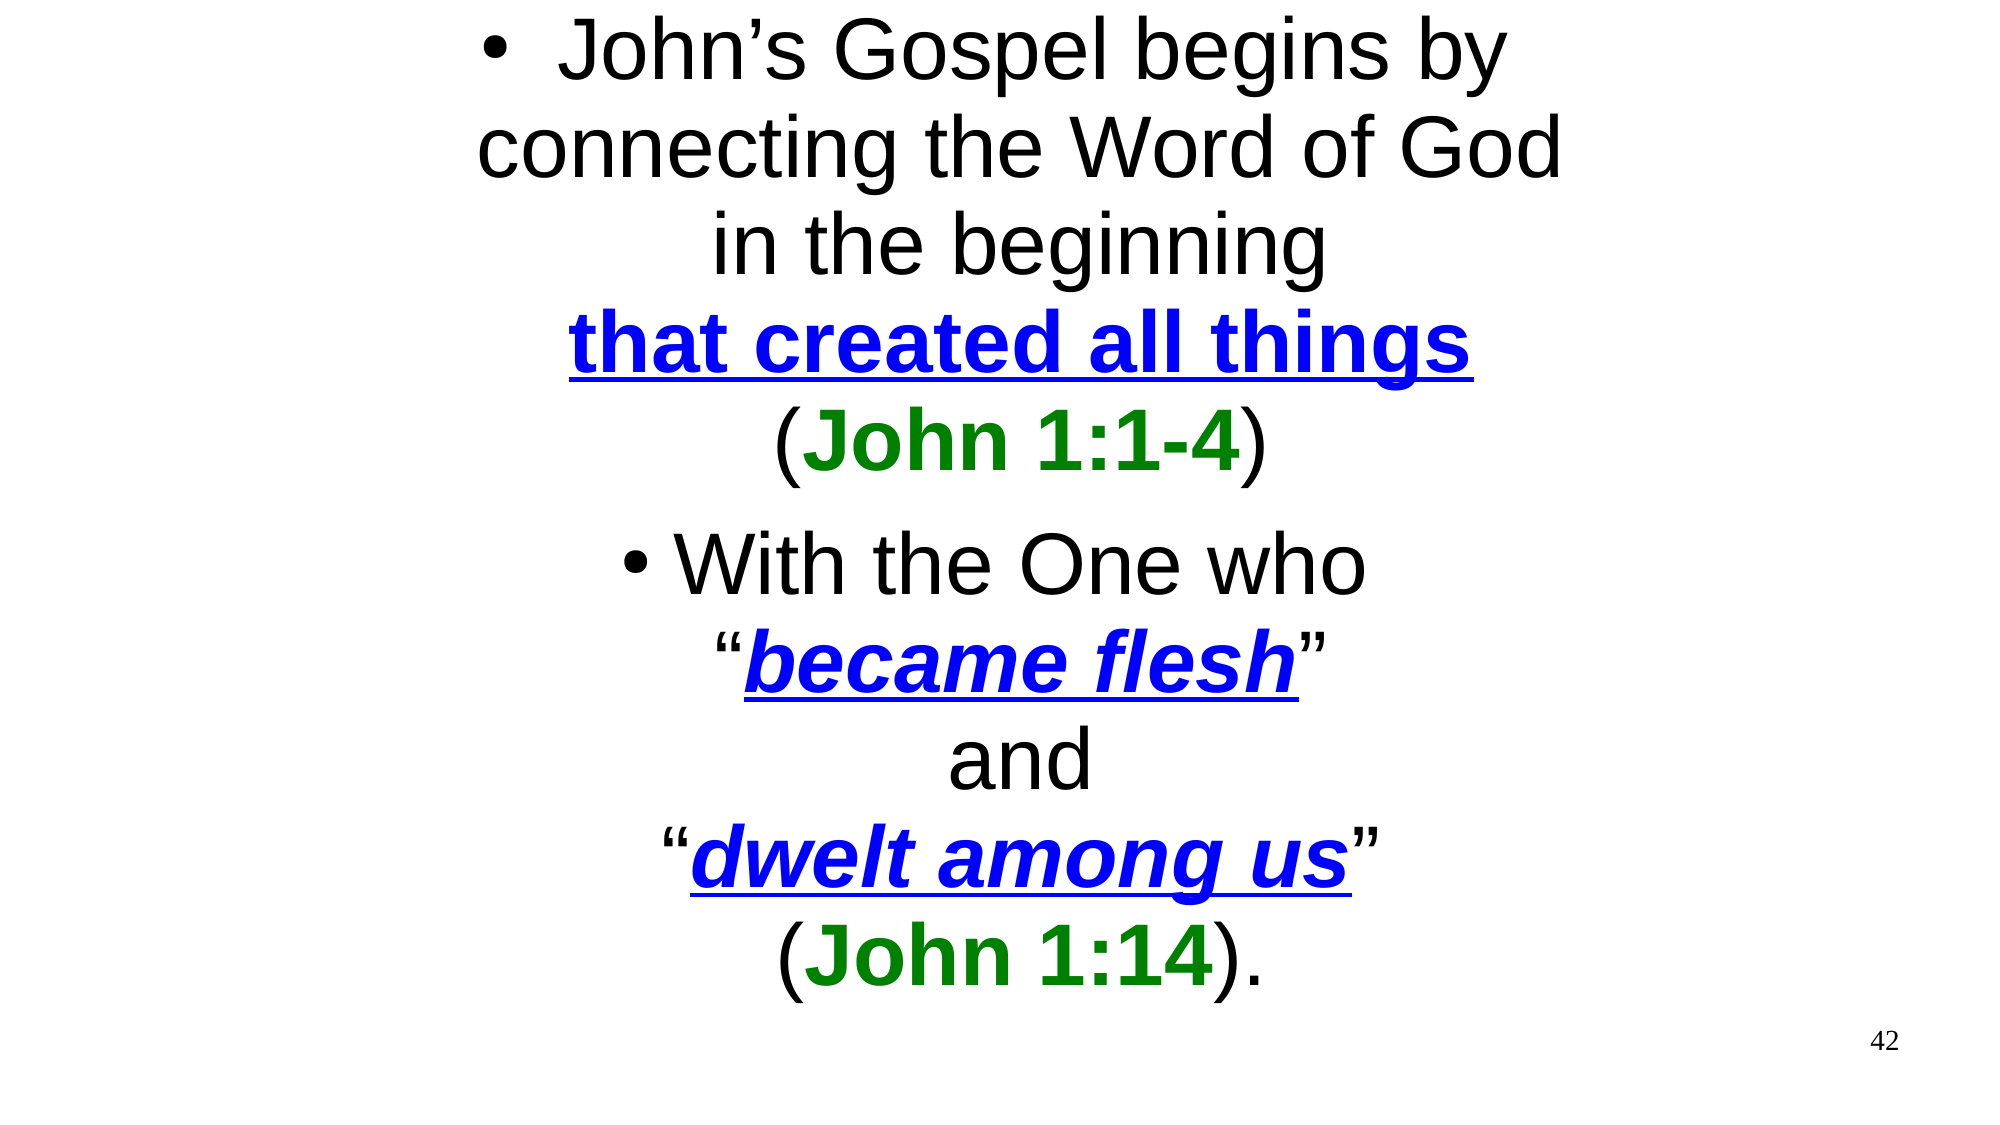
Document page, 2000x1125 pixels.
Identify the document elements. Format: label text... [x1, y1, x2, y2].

list John’s Gospel begins by connecting the Word of God in the beginning that created all things (John 1:1-4) With the One who “became flesh” and “dwelt among us” (John 1:14). [0, 0, 1996, 1123]
